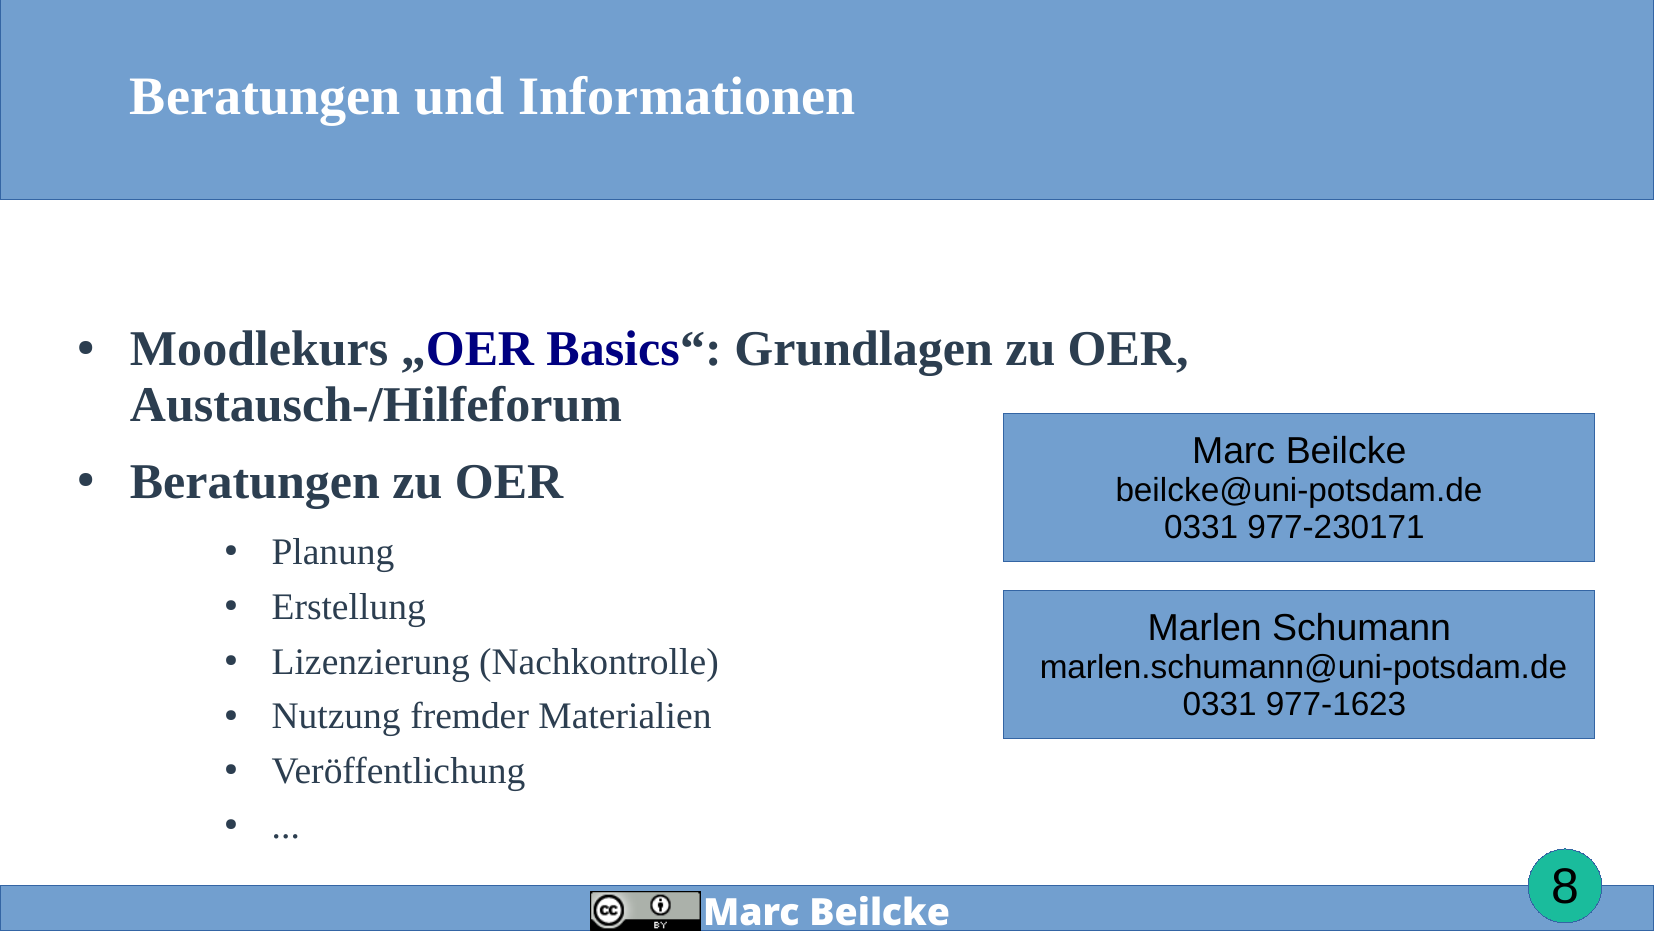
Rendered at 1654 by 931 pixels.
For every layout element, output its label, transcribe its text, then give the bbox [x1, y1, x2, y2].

list Moodlekurs „OER Basics“: Grundlagen zu OER, Austausch-/Hilfeforum Beratungen zu OER Planung Erstellung Lizenzierung (Nachkontrolle) Nutzung fremder Materialien Veröffentlichung ... [59, 243, 1595, 864]
text_box Marc Beilcke beilcke@uni-potsdam.de 0331 977-230171 [1003, 413, 1595, 562]
title Beratungen und Informationen [59, 37, 1595, 155]
picture [590, 891, 701, 931]
text_box Marlen Schumann marlen.schumann@uni-potsdam.de 0331 977-1623 [1003, 590, 1595, 739]
